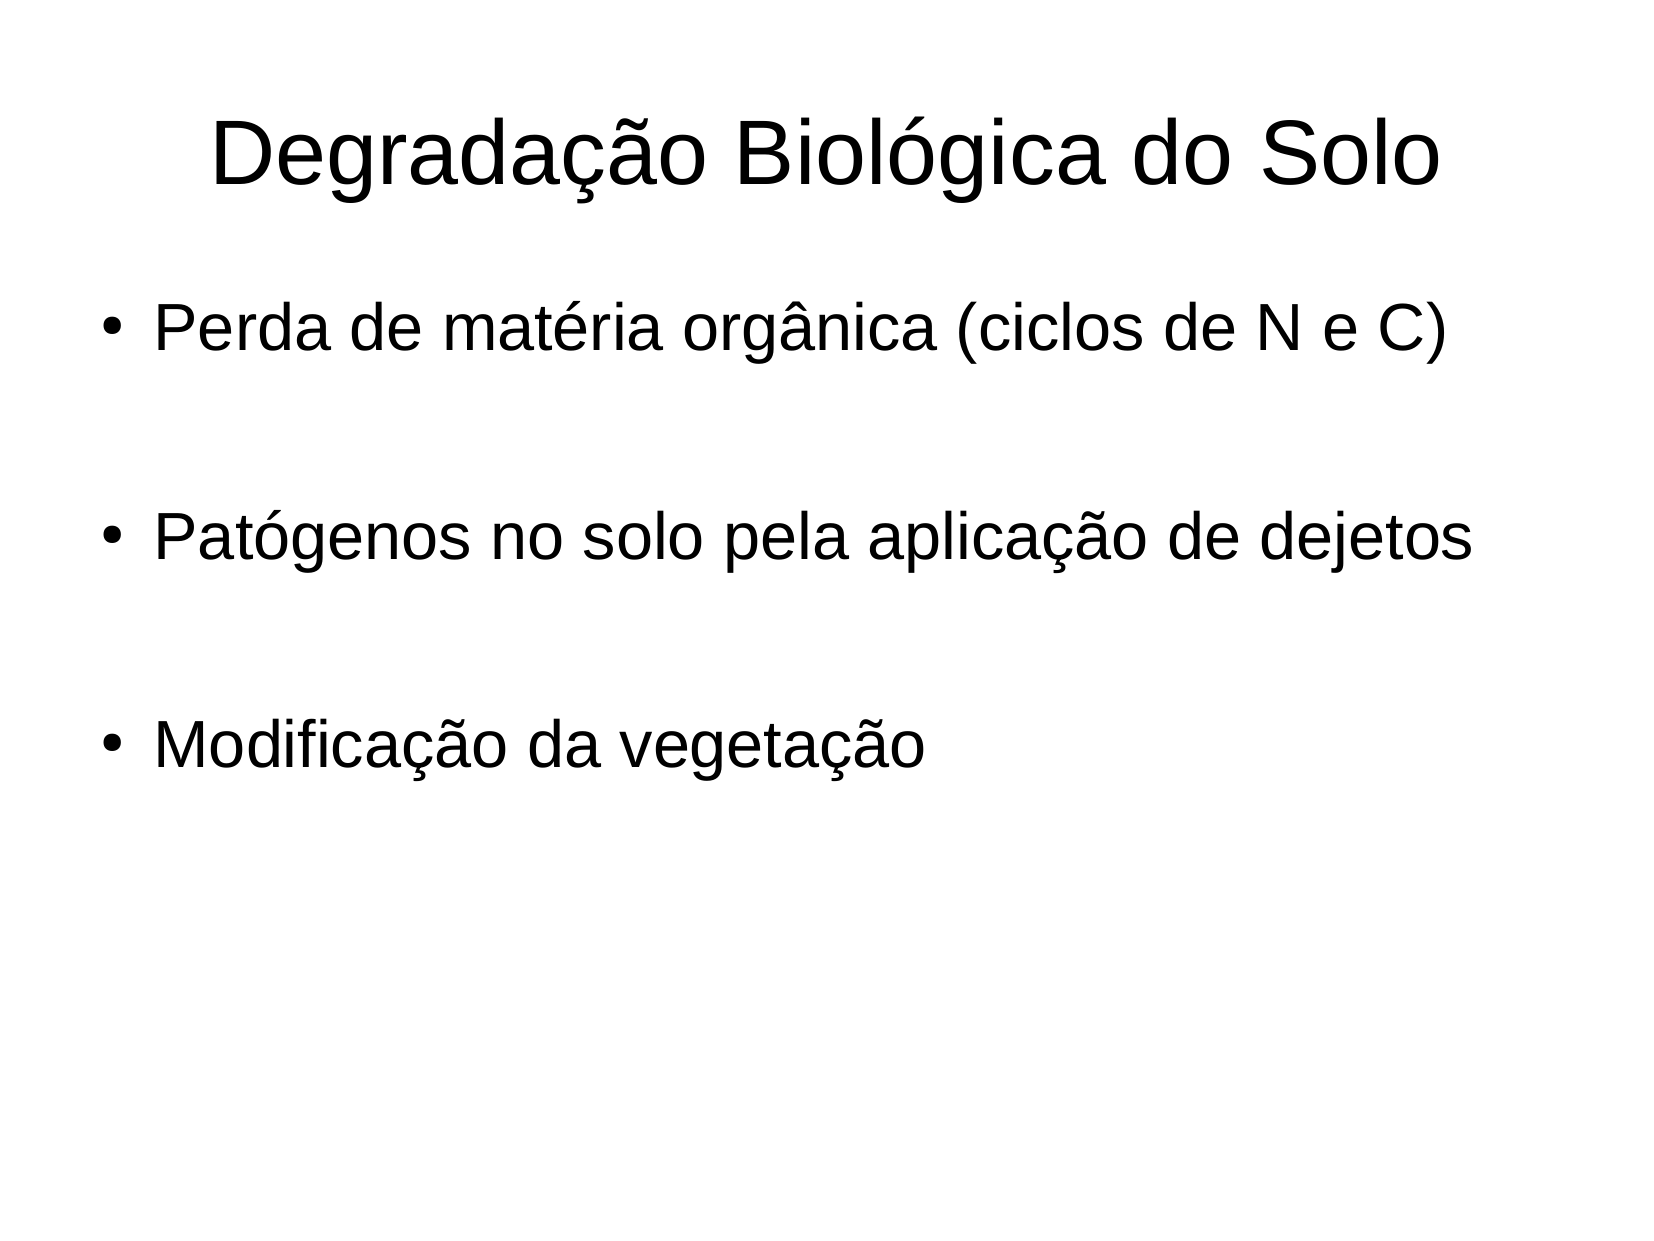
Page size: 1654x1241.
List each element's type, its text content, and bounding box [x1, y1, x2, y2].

title Degradação Biológica do Solo [82, 49, 1571, 257]
list Perda de matéria orgânica (ciclos de N e C) Patógenos no solo pela aplicação de dejetos Modificação da vegetação [82, 290, 1571, 1010]
